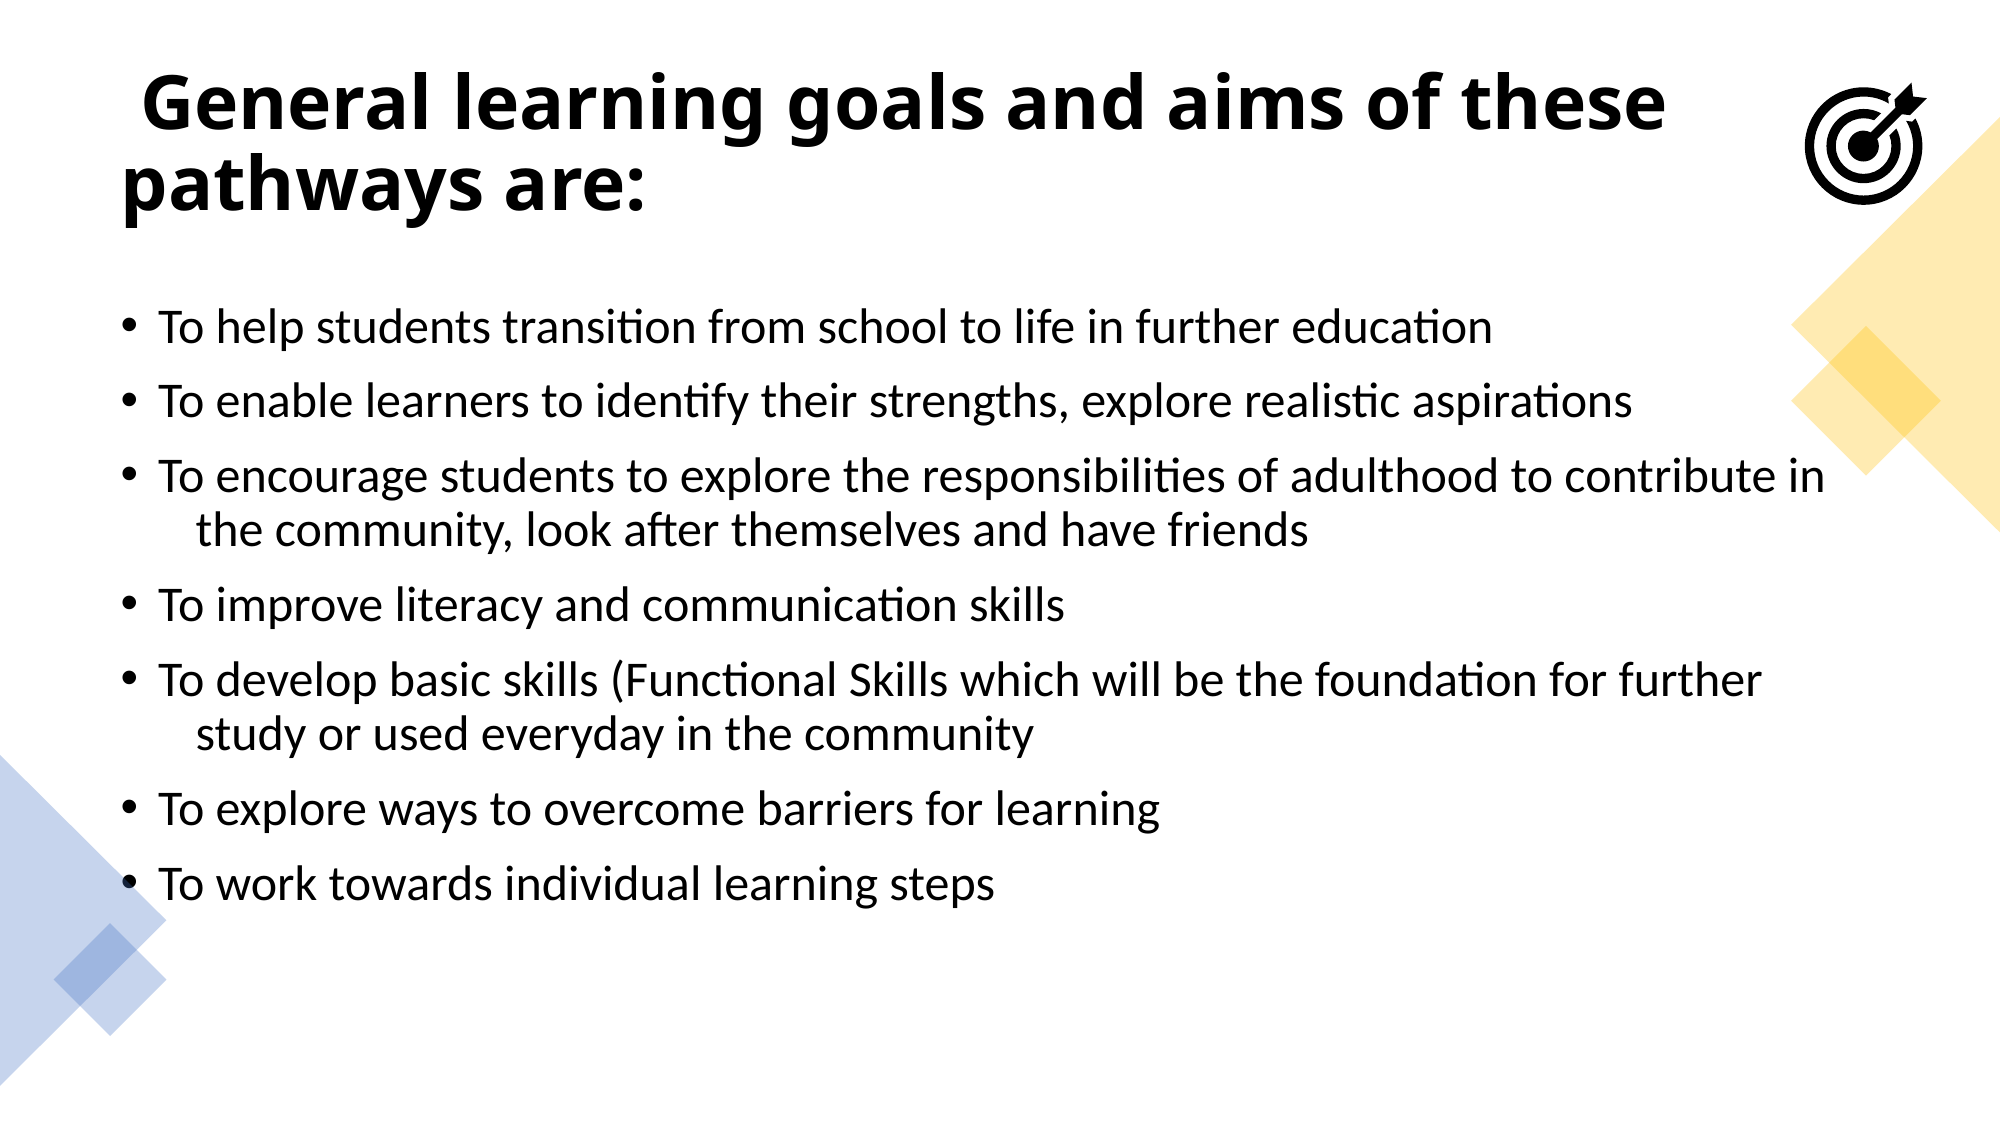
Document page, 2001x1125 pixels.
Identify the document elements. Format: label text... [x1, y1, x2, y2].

text_box [0, 0, 2000, 1125]
title General learning goals and aims of these pathways are: [105, 52, 1895, 240]
list To help students transition from school to life in further education To enable learners to identify their strengths, explore realistic aspirations To encourage students to explore the responsibilities of adulthood to contribute in the community, look after themselves and have friends To improve literacy and communication skills To develop basic skills (Functional Skills which will be the foundation for further study or used everyday in the community To explore ways to overcome barriers for learning To work towards individual learning steps [105, 292, 1895, 1014]
picture [1790, 68, 1941, 219]
